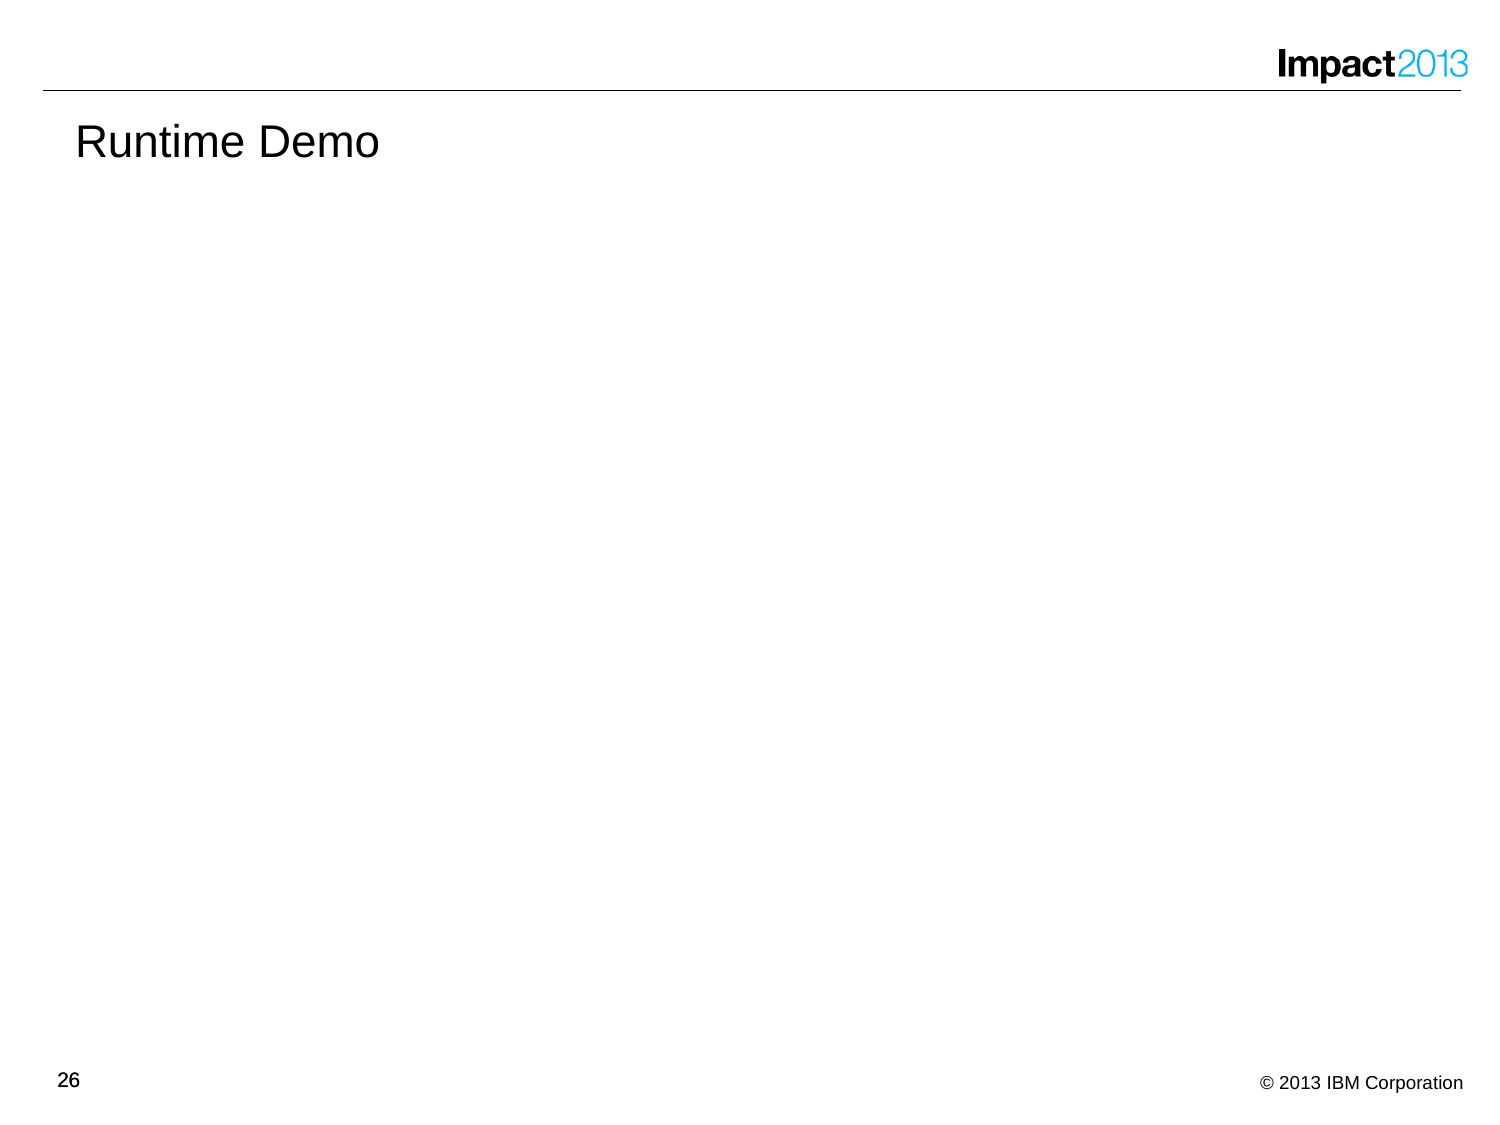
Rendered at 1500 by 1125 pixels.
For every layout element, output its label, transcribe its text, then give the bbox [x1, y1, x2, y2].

title Runtime Demo [75, 44, 1425, 233]
picture [1425, 49, 1468, 84]
picture [1425, 52, 1432, 74]
